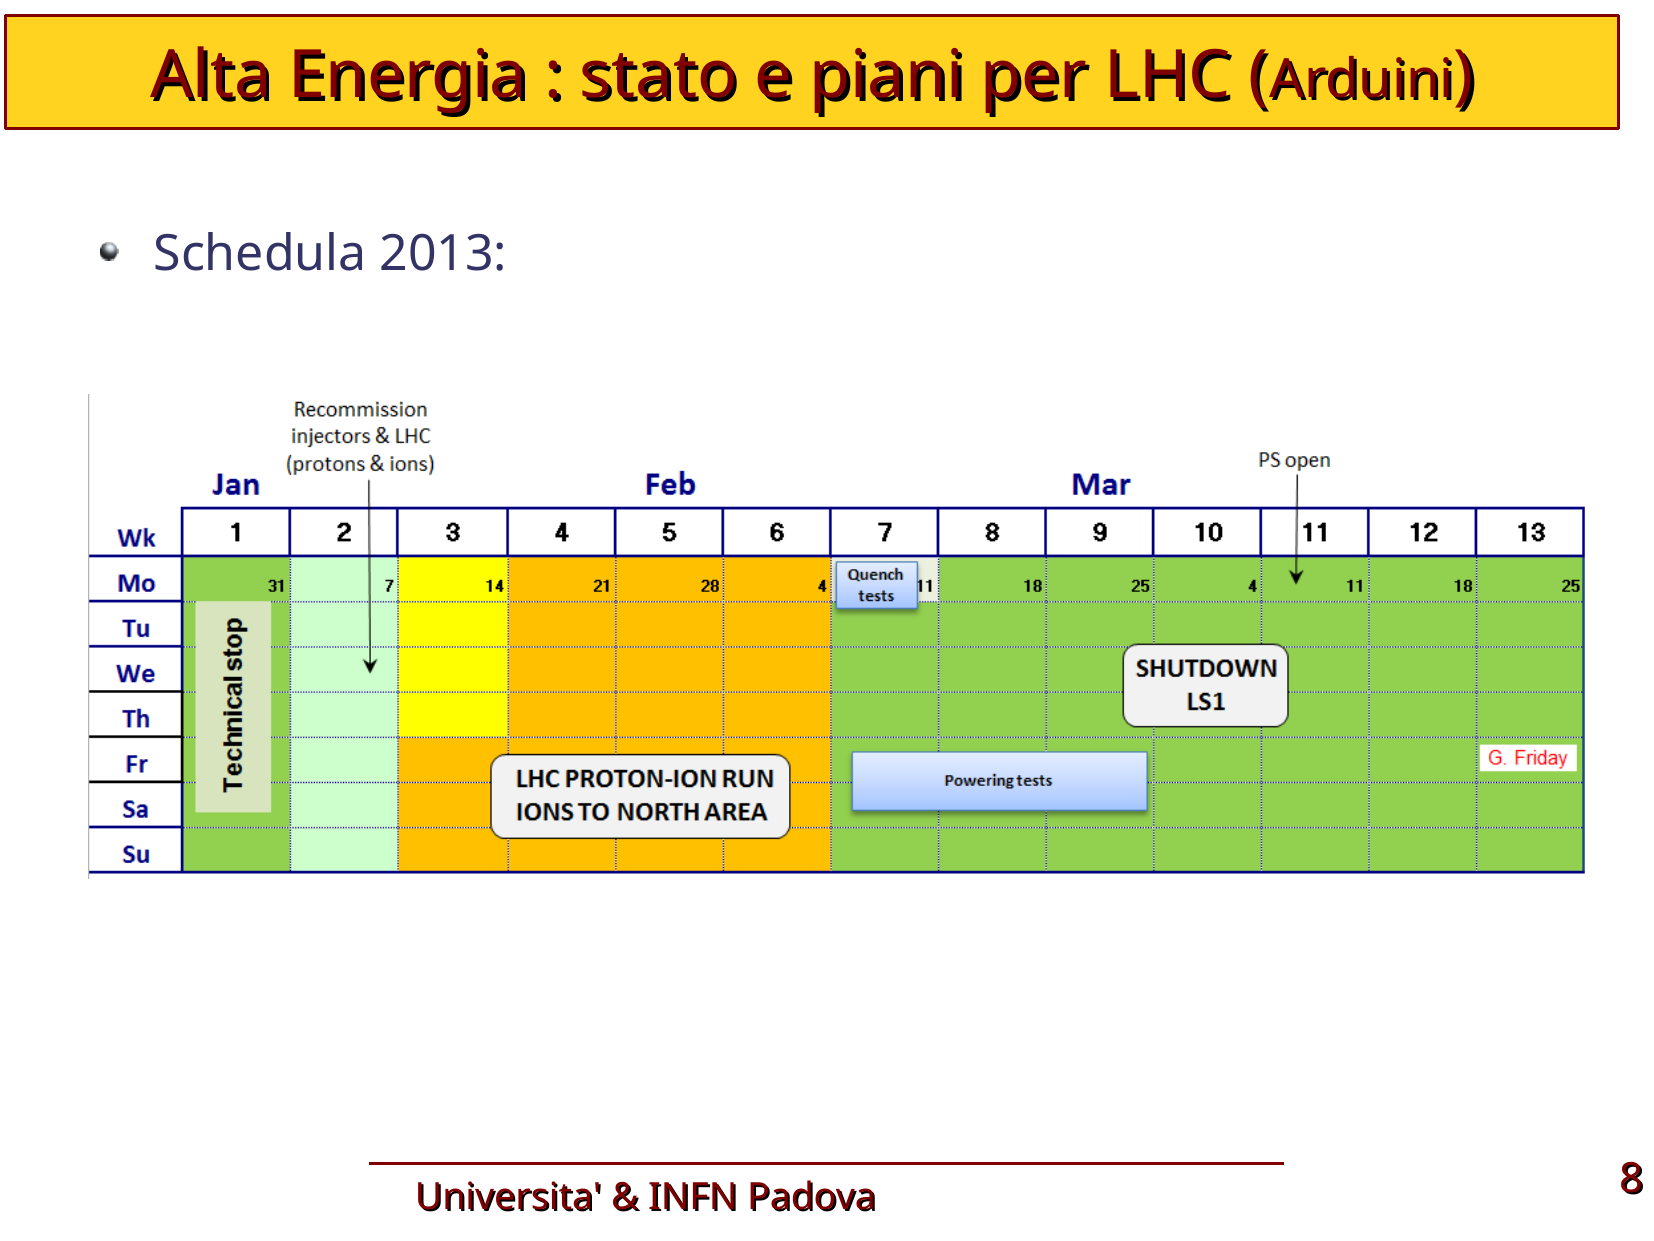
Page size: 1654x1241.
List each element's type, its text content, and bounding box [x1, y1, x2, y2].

title Alta Energia : stato e piani per LHC (Arduini) [5, 15, 1619, 129]
picture [88, 394, 1589, 879]
list Schedula 2013: [82, 183, 1571, 243]
picture [100, 243, 119, 261]
